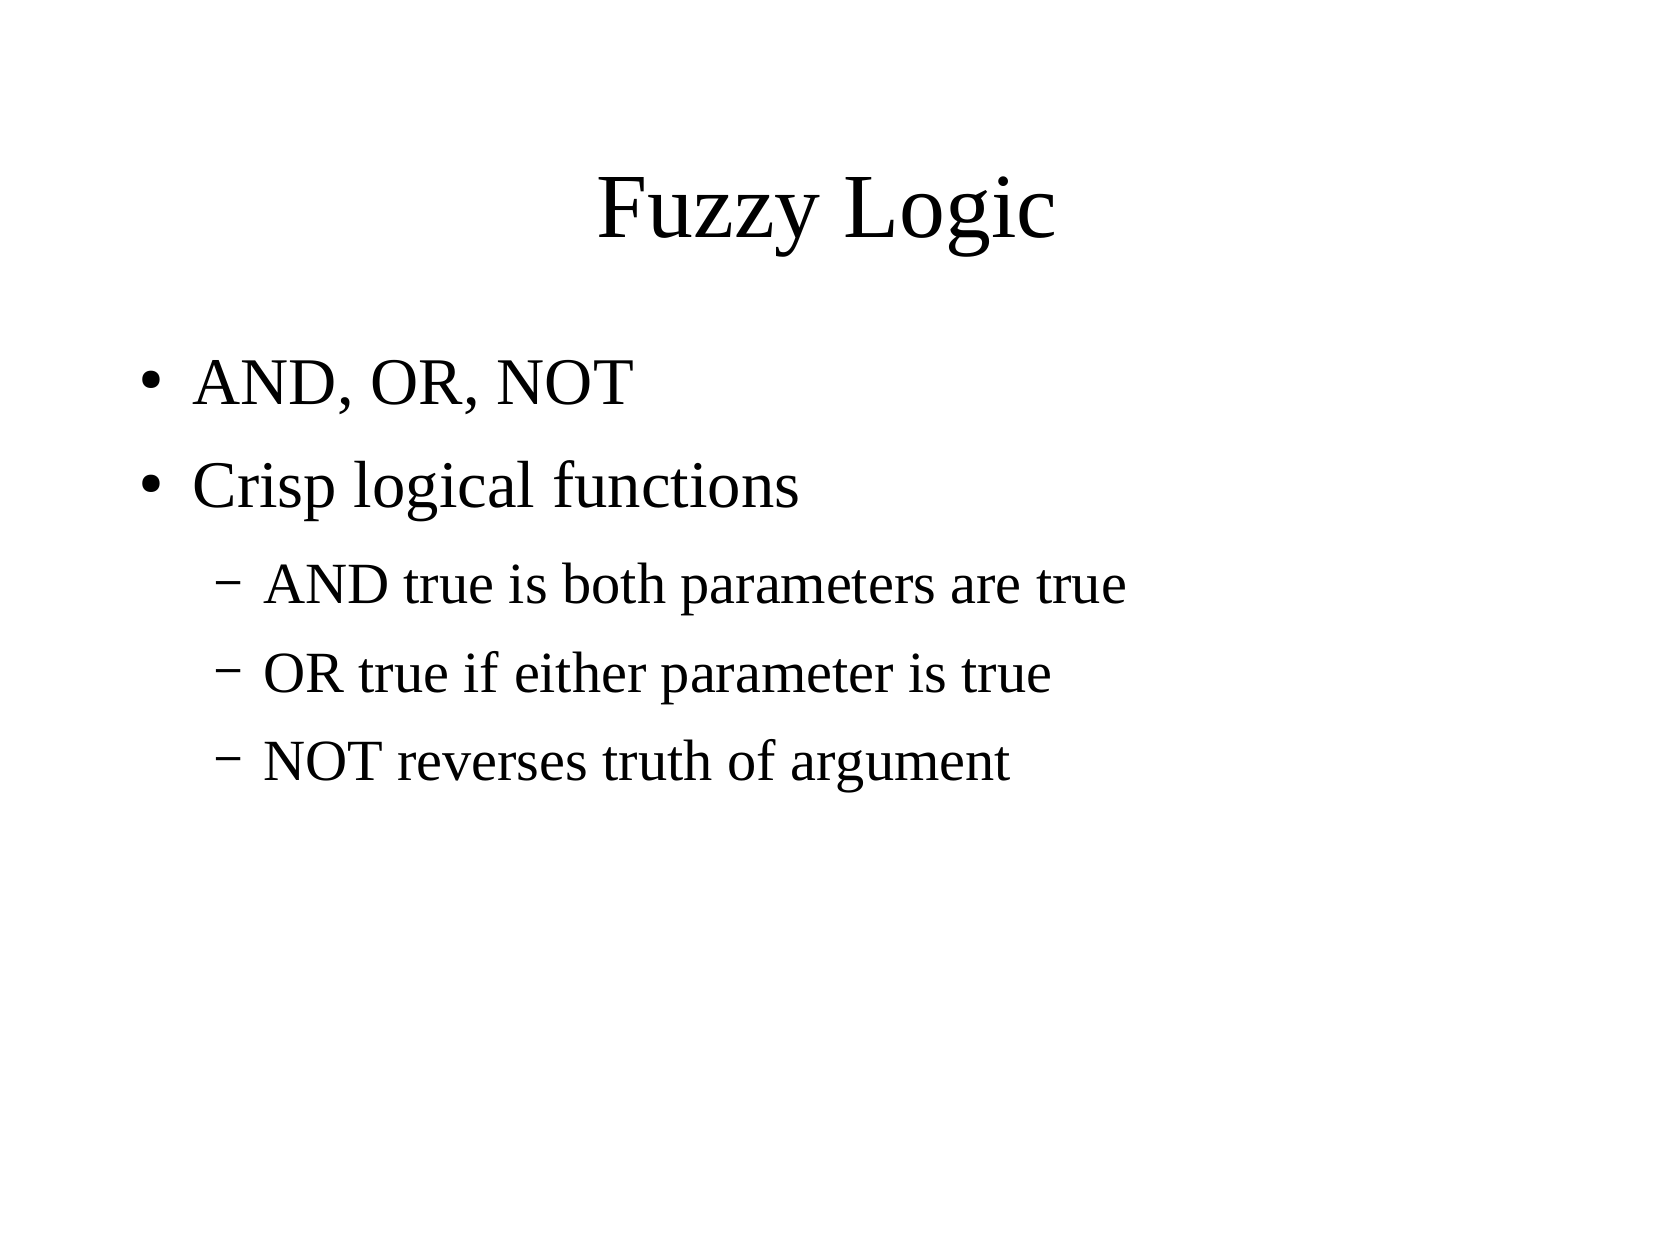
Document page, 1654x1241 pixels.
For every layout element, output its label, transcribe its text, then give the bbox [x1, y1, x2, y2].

list AND, OR, NOT Crisp logical functions AND true is both parameters are true OR true if either parameter is true NOT reverses truth of argument [121, 344, 1534, 1127]
title Fuzzy Logic [121, 102, 1534, 311]
